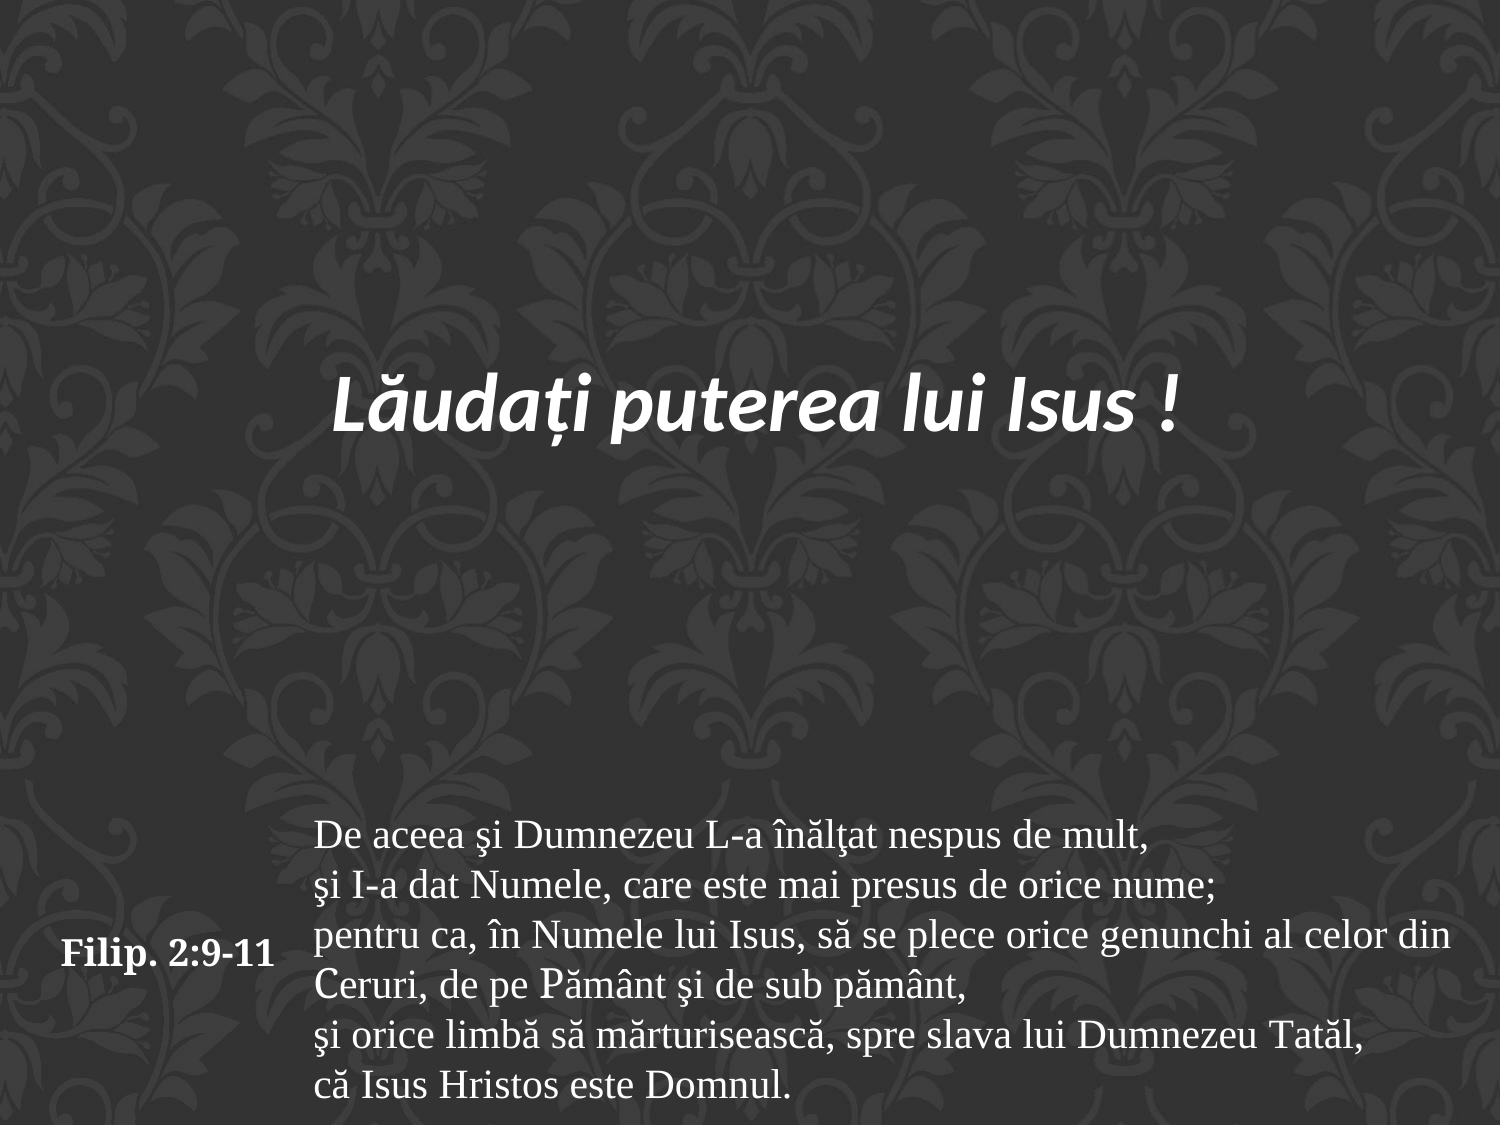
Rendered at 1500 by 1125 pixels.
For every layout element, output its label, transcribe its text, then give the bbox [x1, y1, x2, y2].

picture [0, 0, 1500, 1125]
text_box De aceea şi Dumnezeu L-a înălţat nespus de mult, şi I-a dat Numele, care este mai presus de orice nume; pentru ca, în Numele lui Isus, să se plece orice genunchi al celor din Ceruri, de pe Pământ şi de sub pământ, şi orice limbă să mărturisească, spre slava lui Dumnezeu Tatăl, că Isus Hristos este Domnul. [298, 798, 1475, 1115]
text_box Lăudaţi puterea lui Isus ! [272, 310, 1386, 456]
text_box Filip. 2:9-11 [1, 907, 291, 982]
